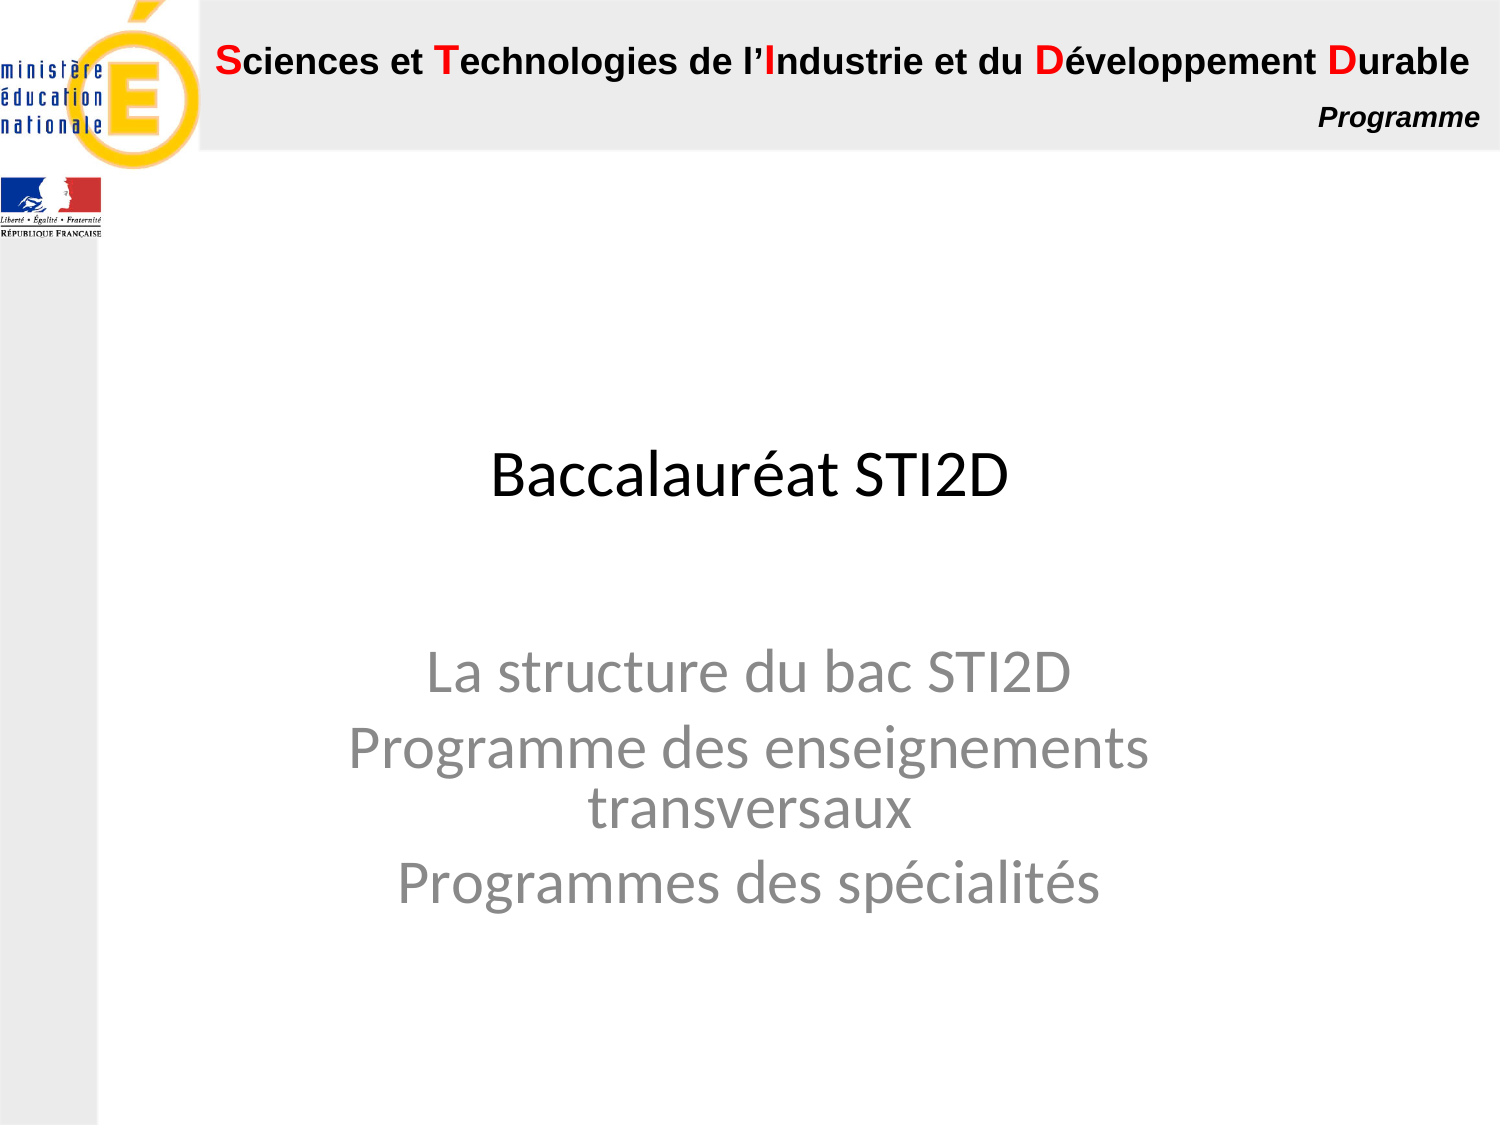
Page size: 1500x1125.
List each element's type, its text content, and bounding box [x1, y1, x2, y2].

title Baccalauréat STI2D [112, 349, 1388, 591]
text_box La structure du bac STI2D Programme des enseignements transversaux Programmes des spécialités [225, 637, 1276, 926]
picture [0, 0, 201, 238]
